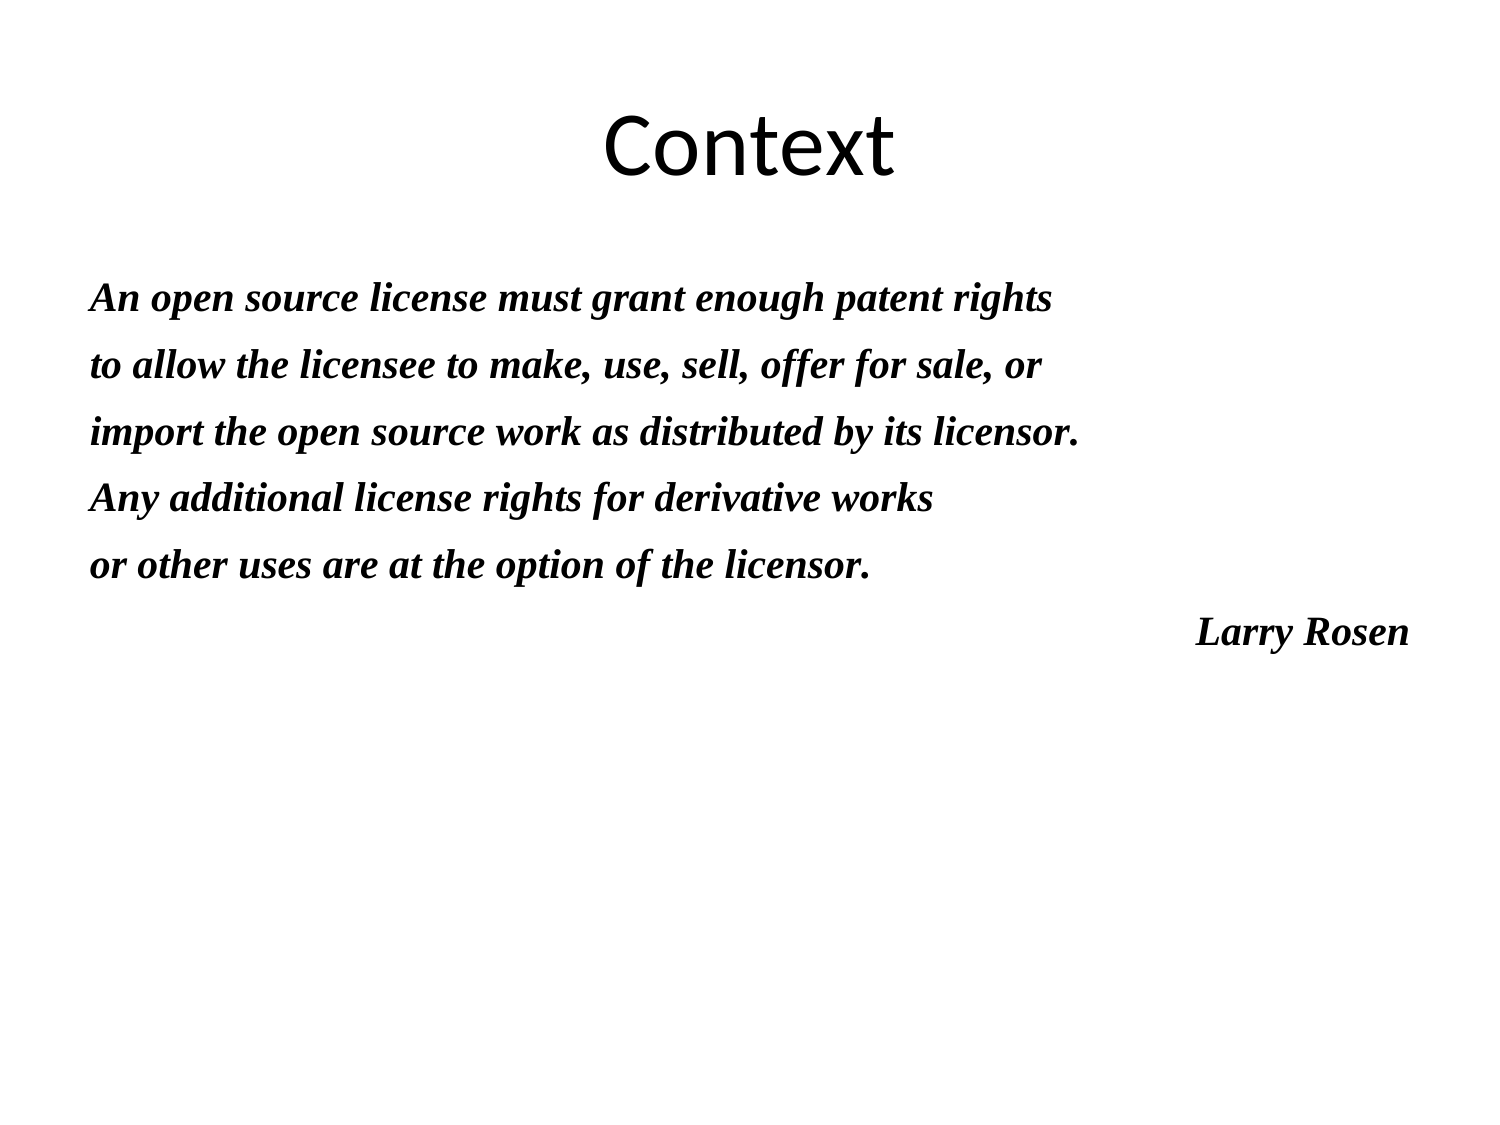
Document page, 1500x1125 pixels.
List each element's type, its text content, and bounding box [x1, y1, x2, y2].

title Context [75, 37, 1426, 241]
list An open source license must grant enough patent rights to allow the licensee to make, use, sell, offer for sale, or import the open source work as distributed by its licensor. Any additional license rights for derivative works or other uses are at the option of the licensor. Larry Rosen [75, 262, 1426, 1006]
